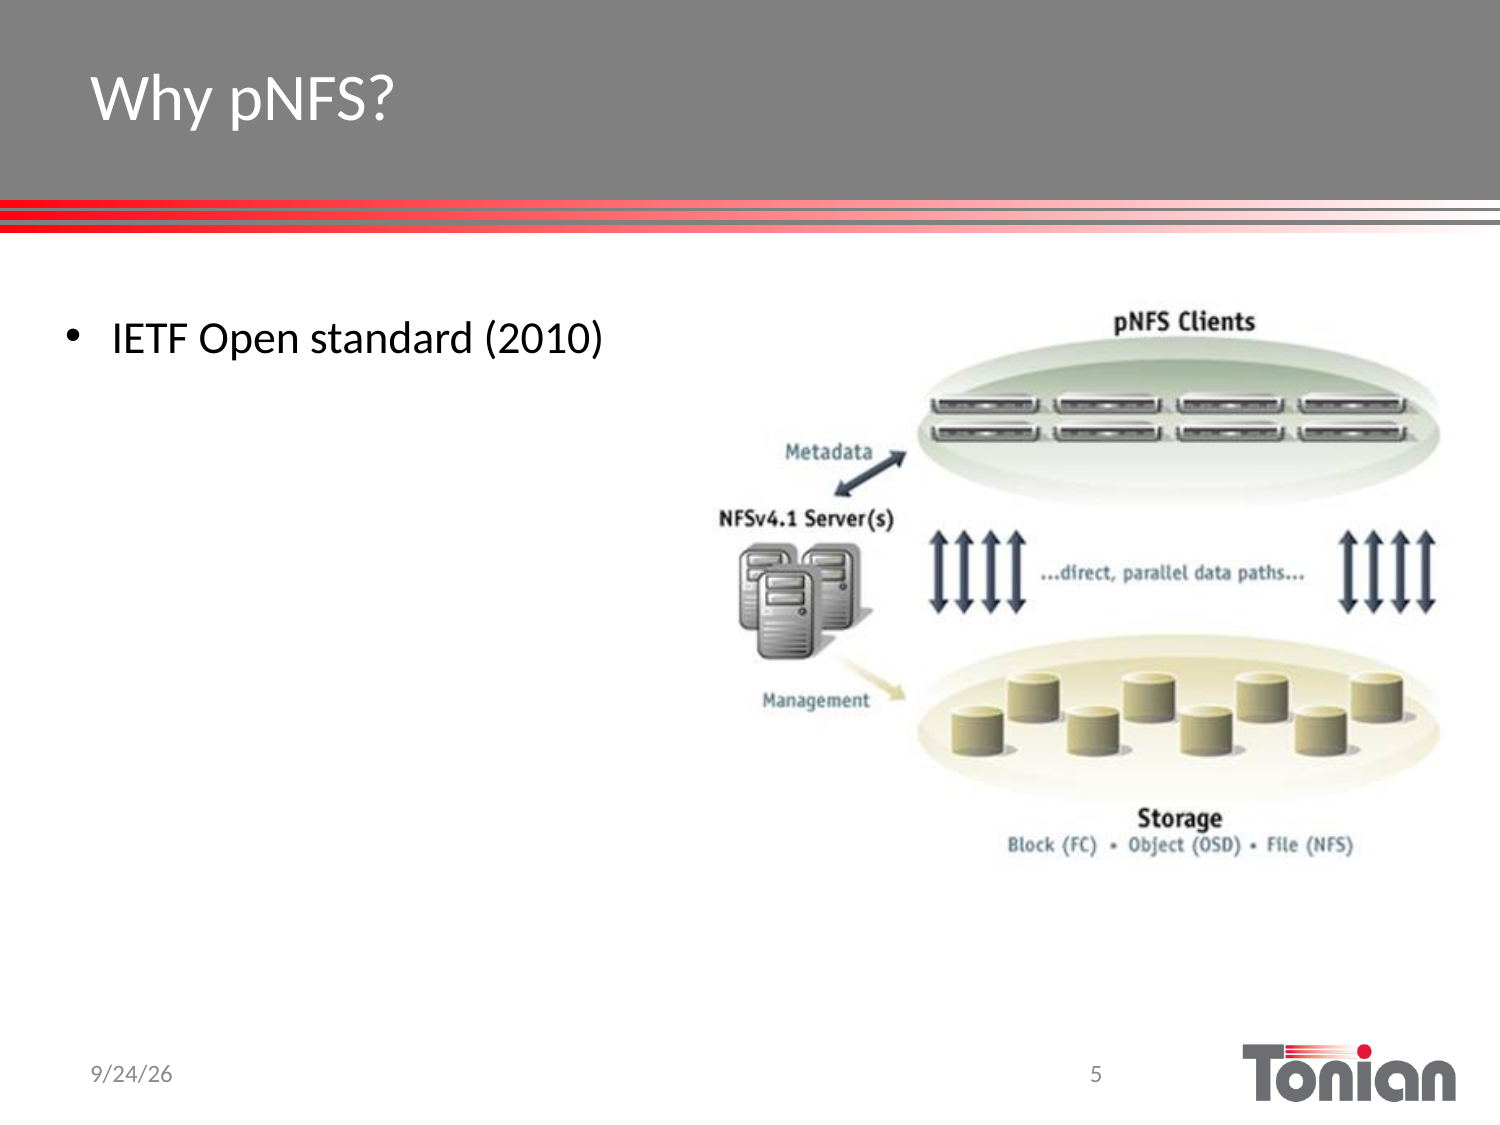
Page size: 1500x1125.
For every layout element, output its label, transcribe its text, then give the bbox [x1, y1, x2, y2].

slide_number 6/28/12 [75, 1042, 425, 1103]
picture [712, 300, 1450, 874]
text_box IETF Open standard (2010) [50, 300, 763, 422]
slide_number <number> [1074, 1042, 1425, 1103]
picture [1237, 1038, 1462, 1119]
title Why pNFS? [75, 0, 1425, 188]
